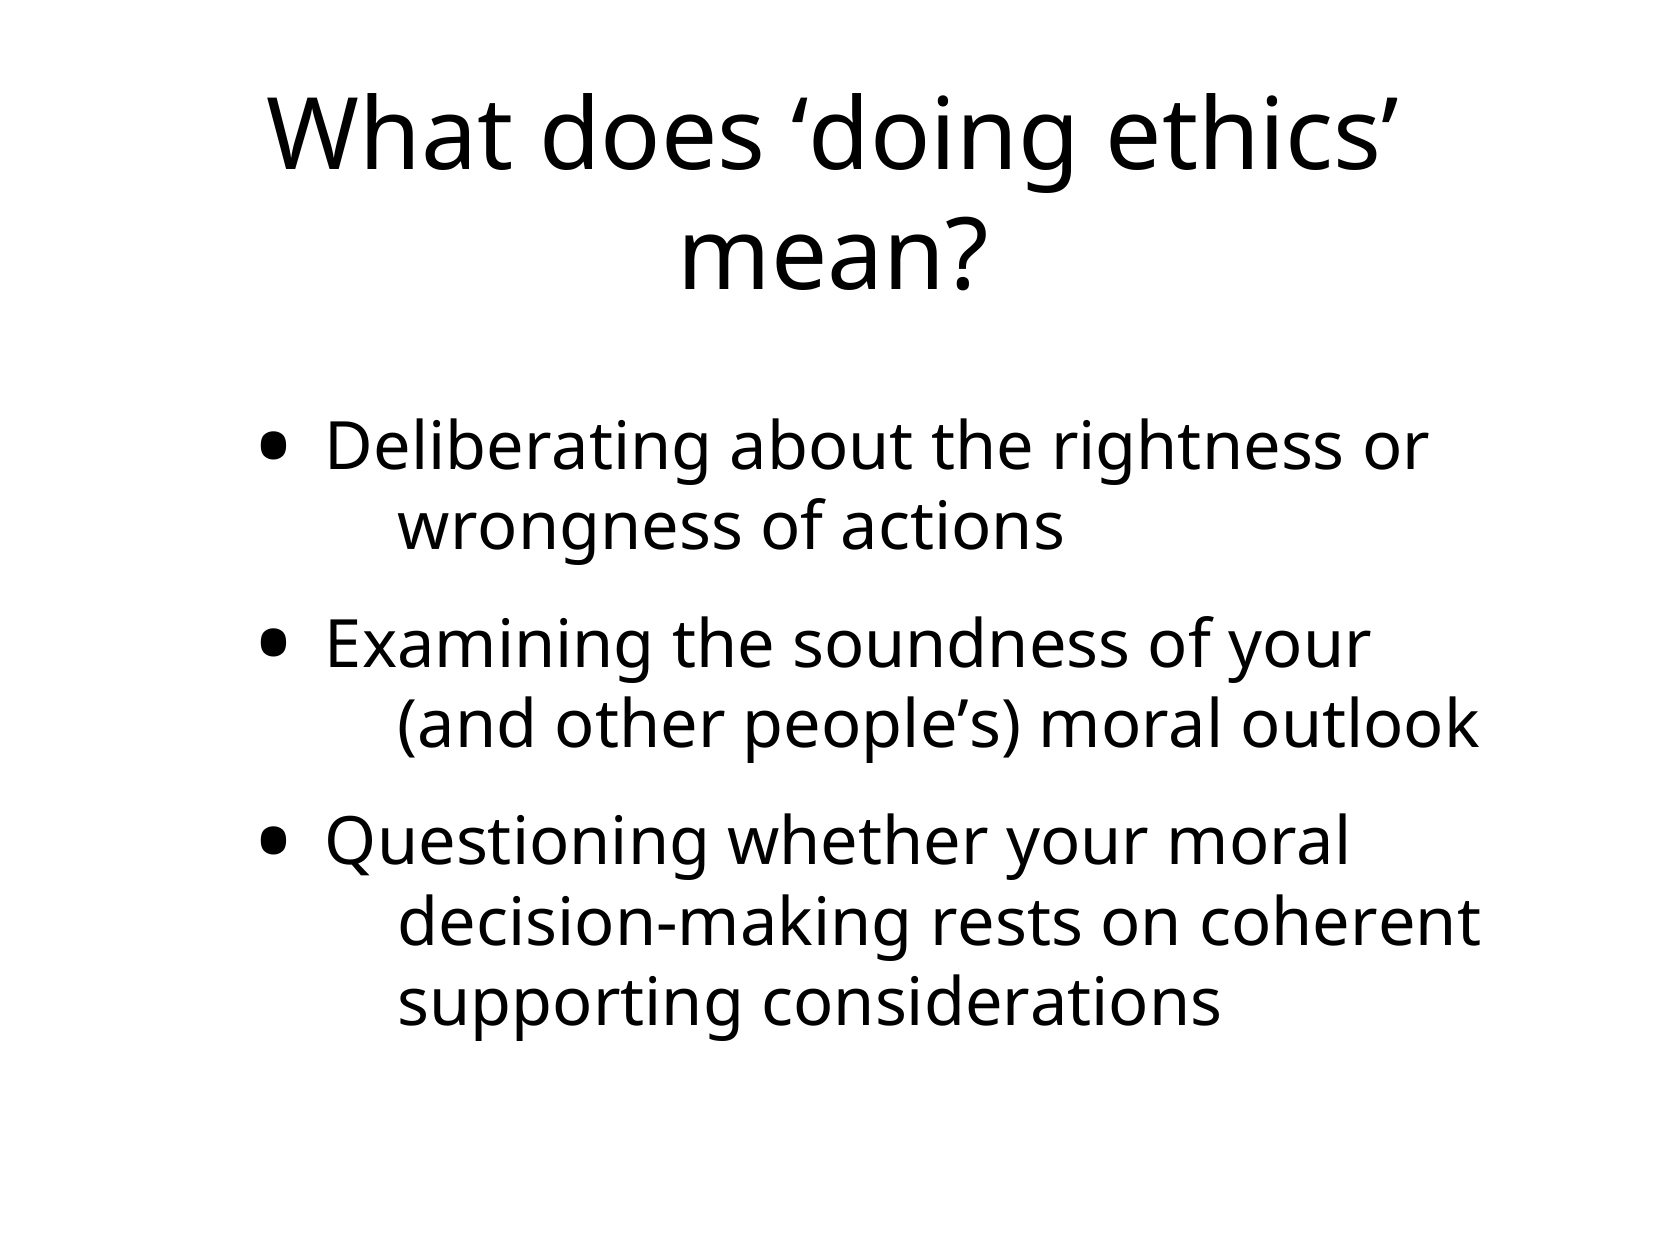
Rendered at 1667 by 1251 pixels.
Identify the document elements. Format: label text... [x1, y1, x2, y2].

title What does ‘doing ethics’ mean? [162, 33, 1505, 346]
list Deliberating about the rightness or wrongness of actions Examining the soundness of your (and other people’s) moral outlook Questioning whether your moral decision-making rests on coherent supporting considerations [162, 354, 1505, 1088]
